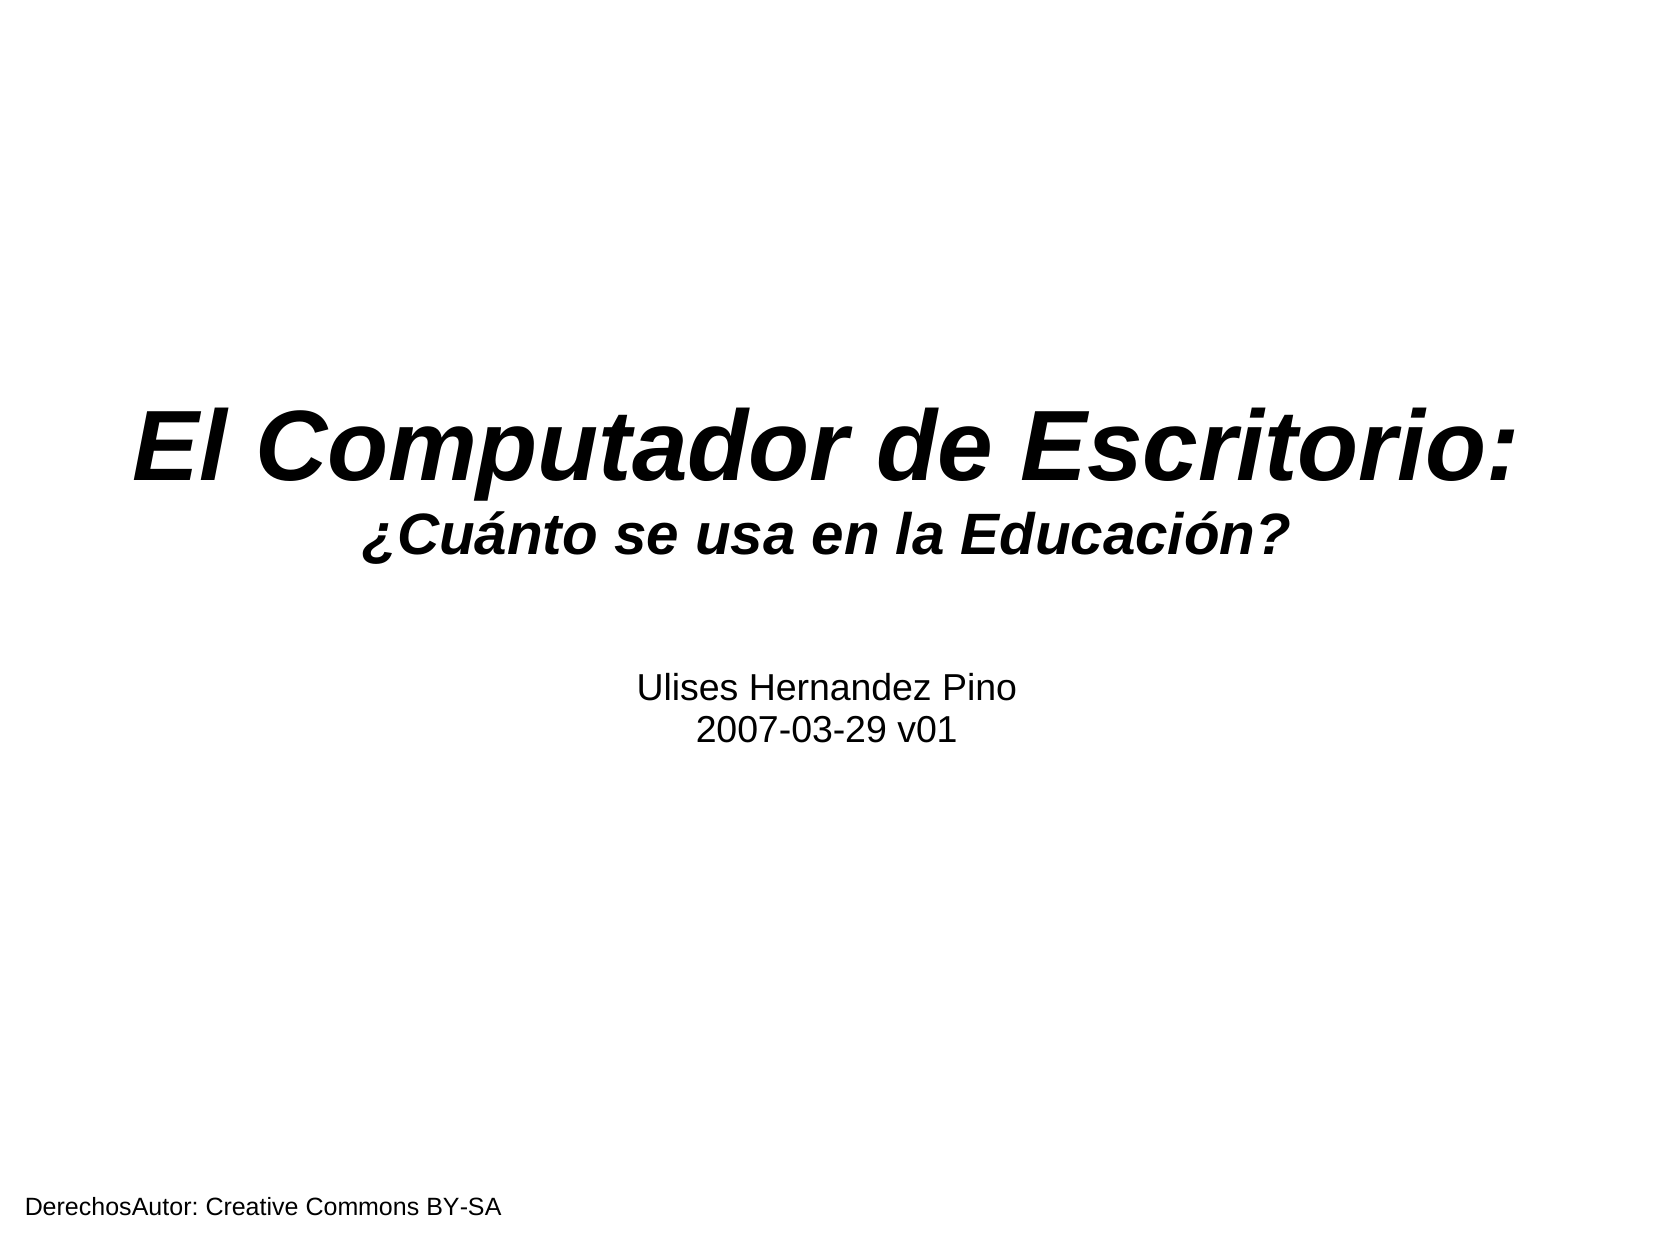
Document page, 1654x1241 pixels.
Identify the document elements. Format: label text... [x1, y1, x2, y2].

text_box DerechosAutor: Creative Commons BY-SA [10, 1185, 518, 1229]
title El Computador de Escritorio: ¿Cuánto se usa en la Educación? [82, 374, 1571, 582]
text_box Ulises Hernandez Pino 2007-03-29 v01 [621, 659, 1032, 759]
